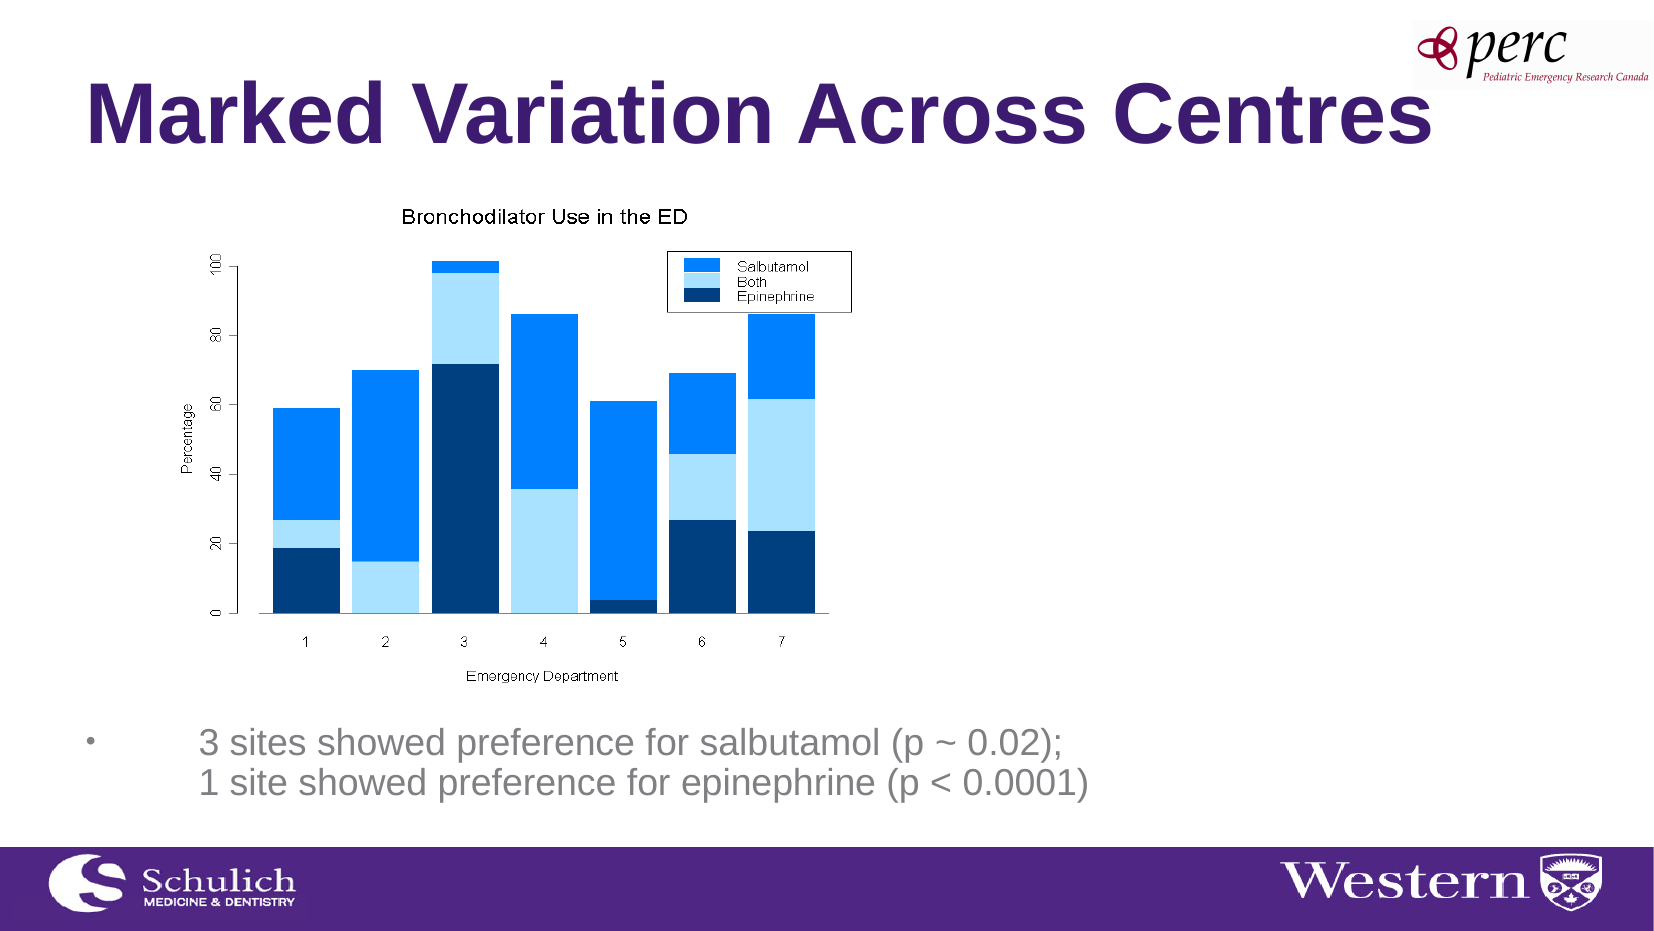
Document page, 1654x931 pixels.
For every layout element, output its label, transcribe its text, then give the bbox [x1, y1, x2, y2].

picture [1412, 20, 1654, 90]
list 3 sites showed preference for salbutamol (p ~ 0.02); 1 site showed preference for epinephrine (p < 0.0001) [70, 715, 1546, 812]
title Marked Variation Across Centres [70, 16, 1654, 201]
text_box [123, 227, 1500, 747]
picture [0, 0, 1654, 931]
